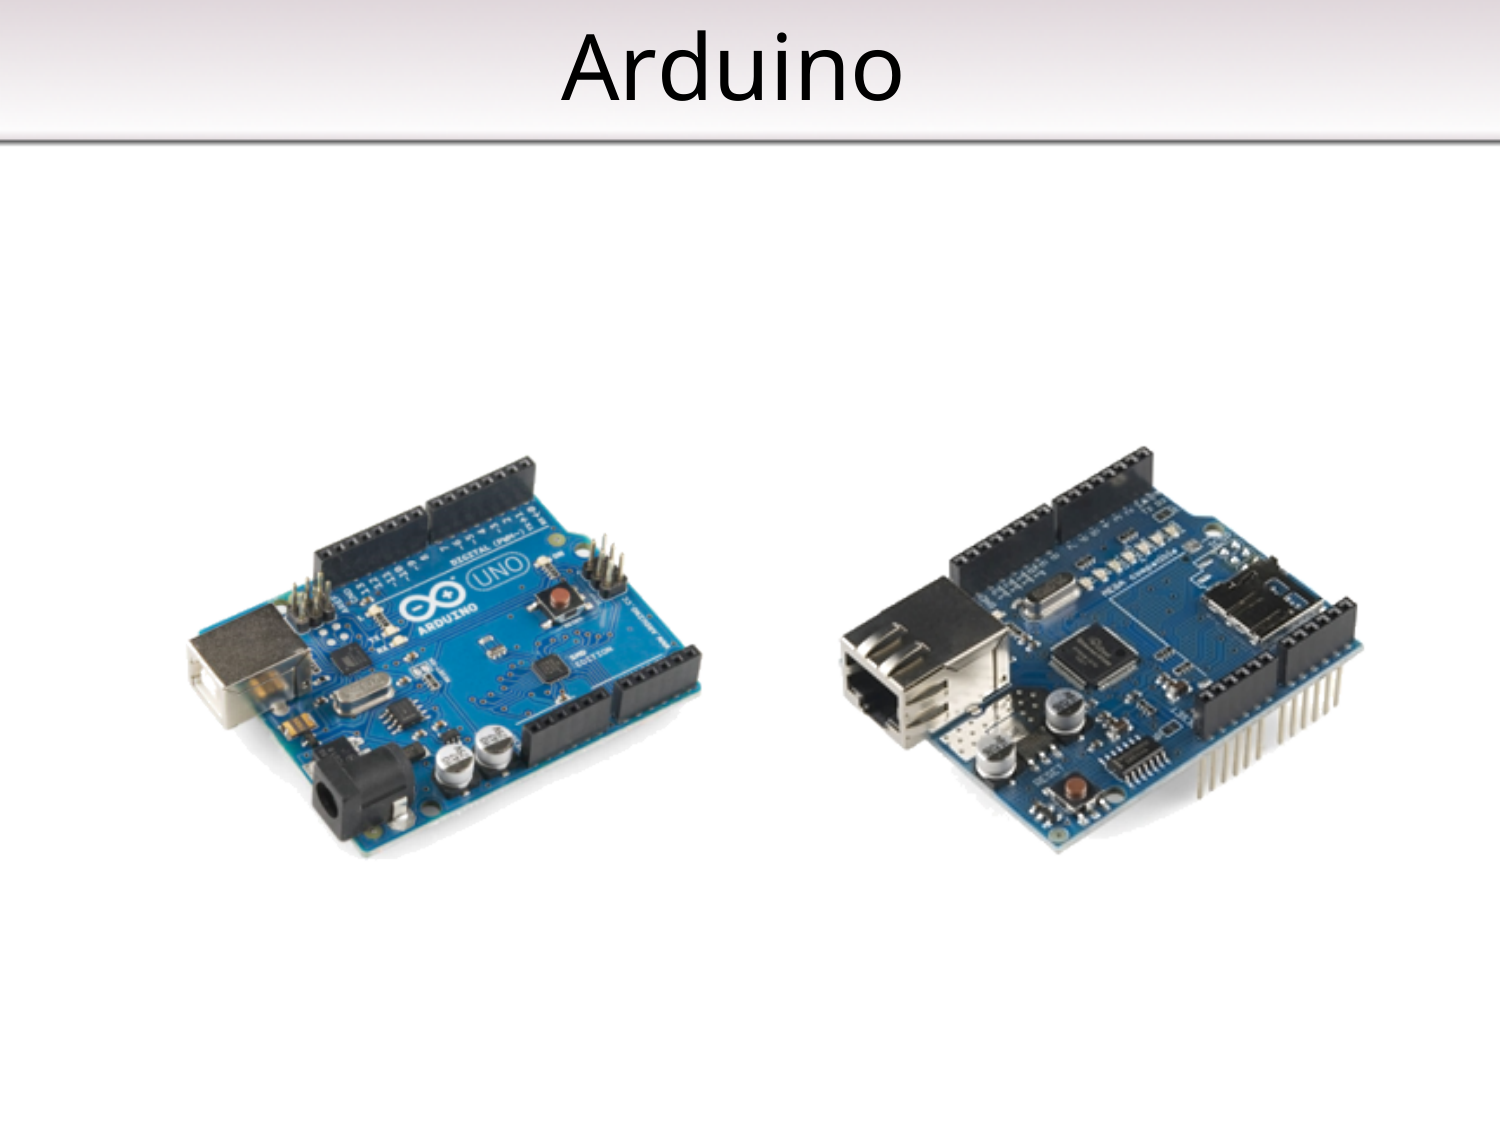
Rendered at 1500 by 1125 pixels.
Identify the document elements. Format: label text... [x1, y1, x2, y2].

title Arduino [59, 0, 1410, 166]
picture [0, 0, 1500, 1111]
